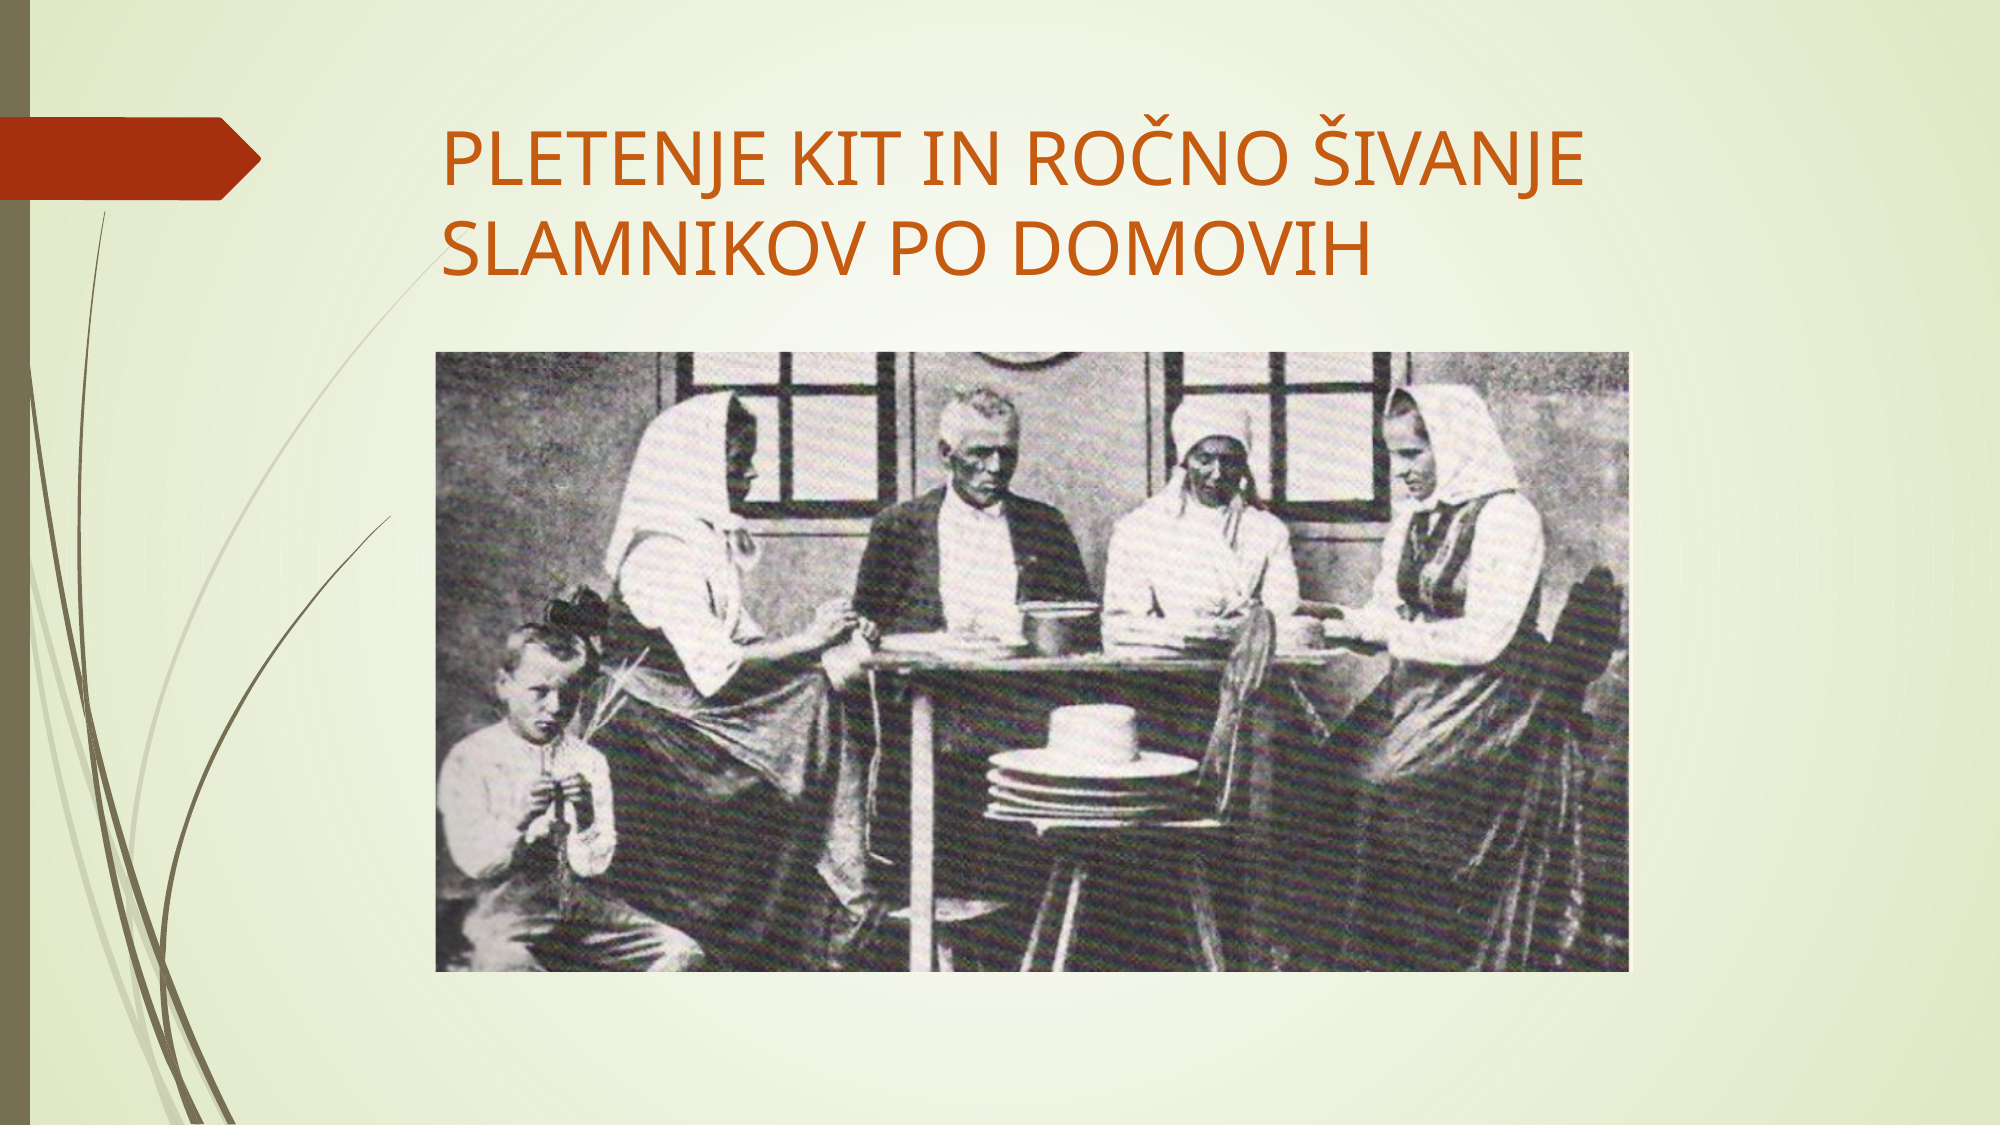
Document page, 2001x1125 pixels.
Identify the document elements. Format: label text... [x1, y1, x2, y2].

title PLETENJE KIT IN ROČNO ŠIVANJE SLAMNIKOV PO DOMOVIH [425, 102, 1888, 313]
picture [435, 351, 1633, 972]
